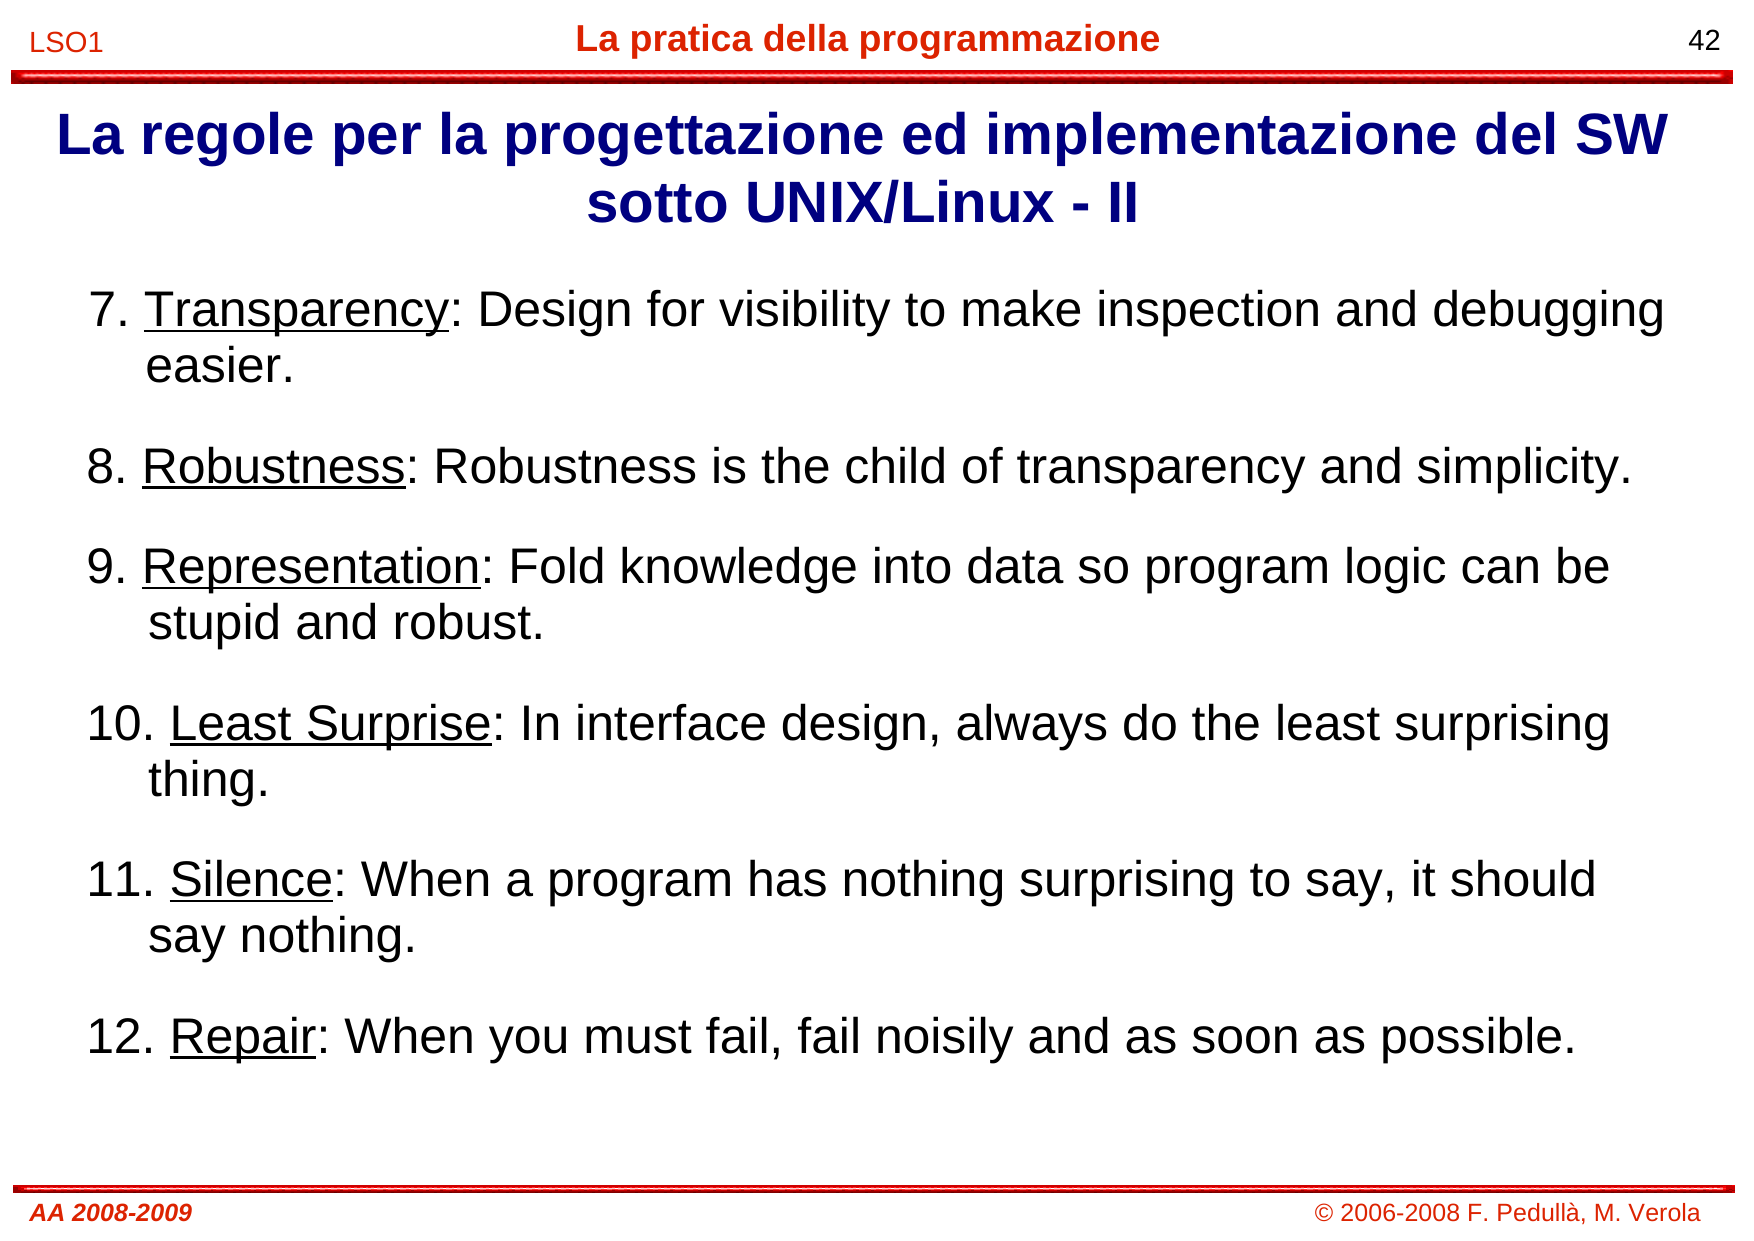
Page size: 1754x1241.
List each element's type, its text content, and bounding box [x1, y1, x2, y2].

text_box La regole per la progettazione ed implementazione del SW sotto UNIX/Linux - II [51, 98, 1676, 235]
list 7. Transparency: Design for visibility to make inspection and debugging easier. 8. Robustness: Robustness is the child of transparency and simplicity. 9. Representation: Fold knowledge into data so program logic can be stupid and robust. 10. Least Surprise: In interface design, always do the least surprising thing. 11. Silence: When a program has nothing surprising to say, it should say nothing. 12. Repair: When you must fail, fail noisily and as soon as possible. [77, 281, 1669, 1110]
picture [11, 70, 1733, 84]
picture [13, 1185, 1735, 1193]
